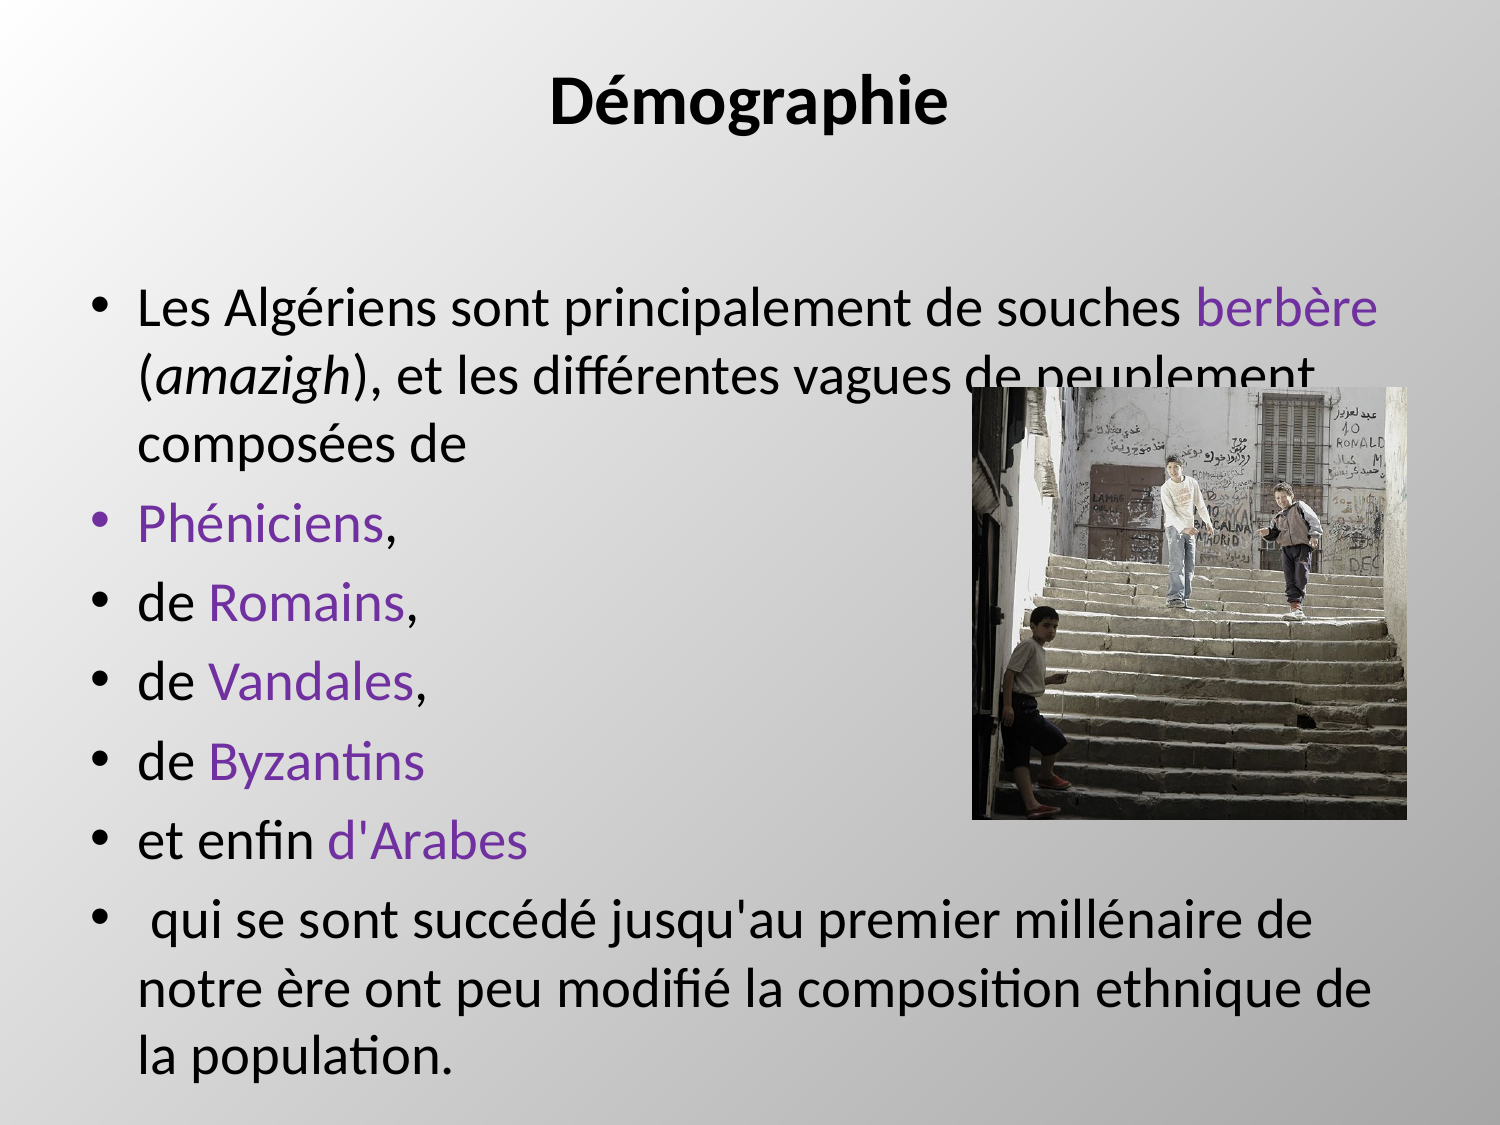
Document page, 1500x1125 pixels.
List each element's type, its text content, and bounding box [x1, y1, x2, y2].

picture [972, 387, 1407, 820]
list Les Algériens sont principalement de souches berbère (amazigh), et les différentes vagues de peuplement composées de Phéniciens, de Romains, de Vandales, de Byzantins et enfin d'Arabes qui se sont succédé jusqu'au premier millénaire de notre ère ont peu modifié la composition ethnique de la population. [75, 262, 1425, 1102]
title Démographie [75, 45, 1425, 233]
